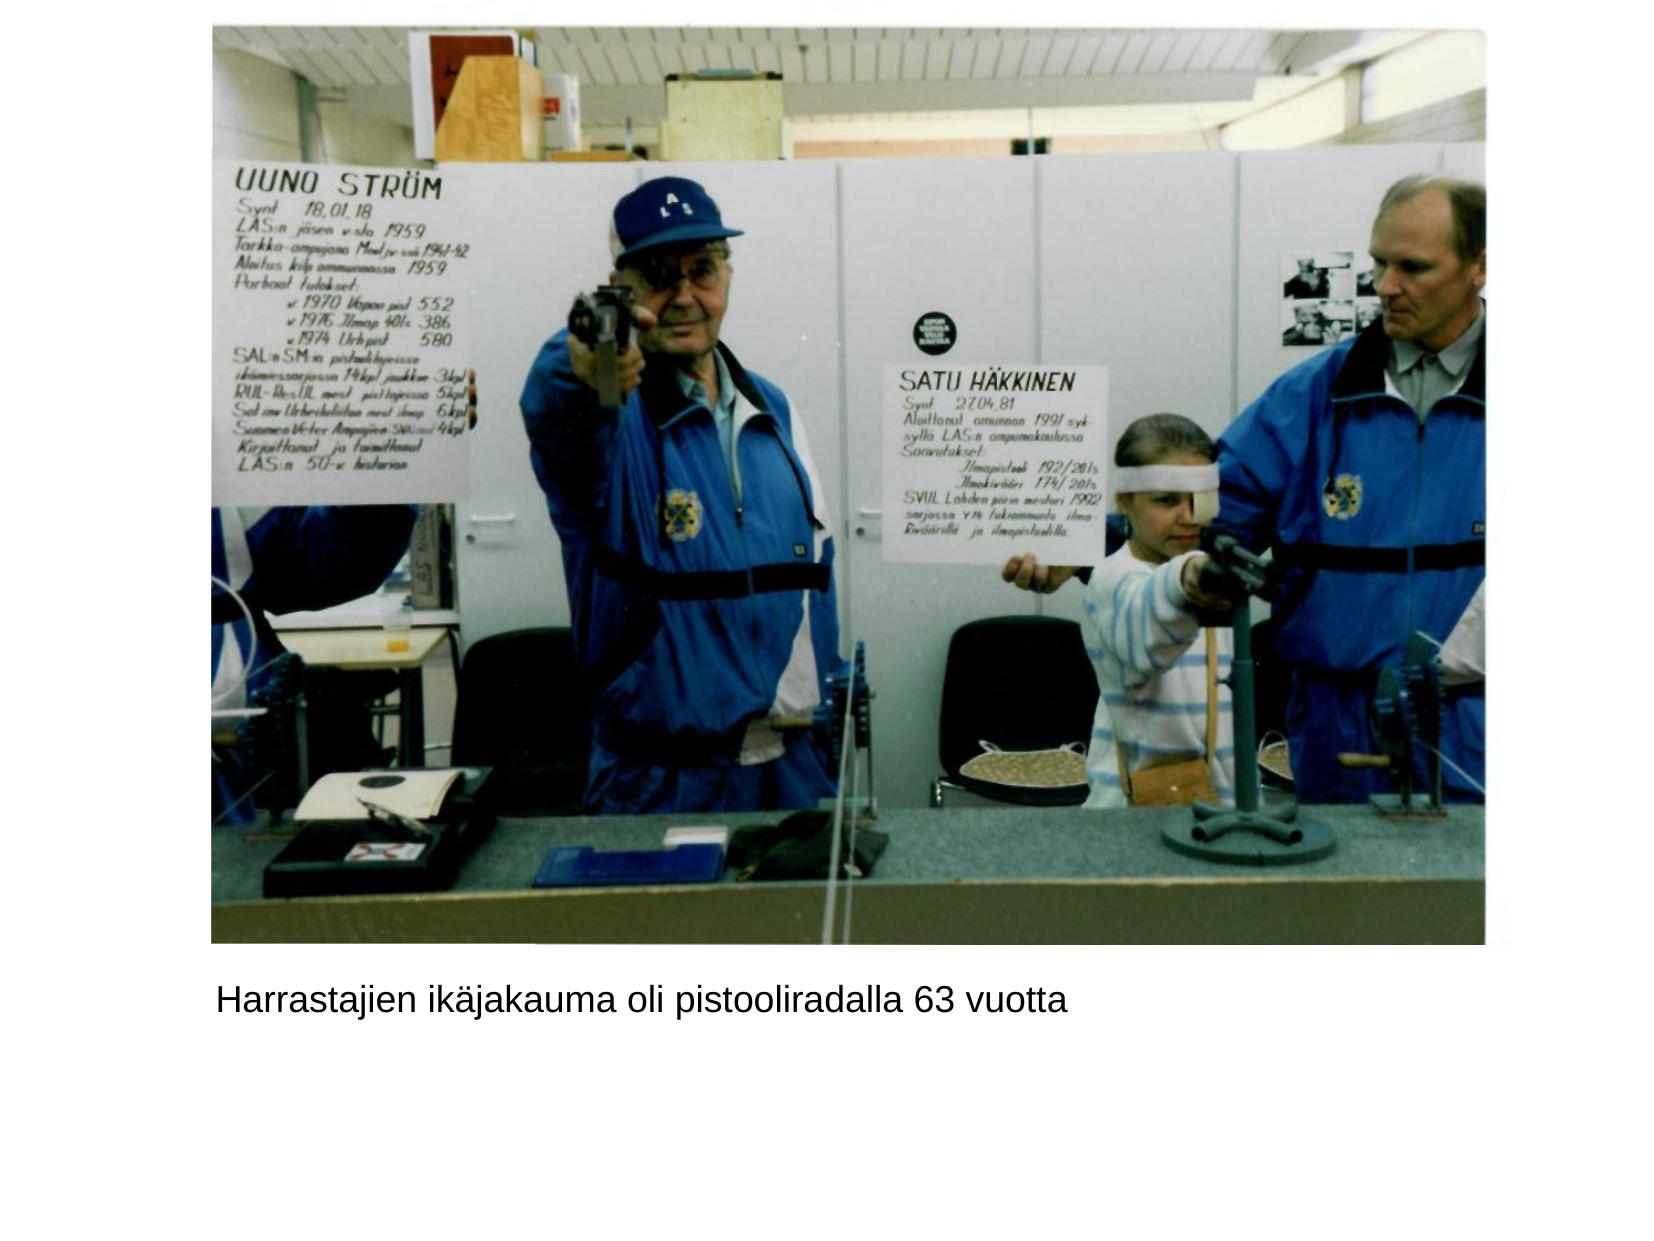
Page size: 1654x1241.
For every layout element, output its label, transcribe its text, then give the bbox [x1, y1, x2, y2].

text_box Harrastajien ikäjakauma oli pistooliradalla 63 vuotta [200, 970, 1312, 1028]
picture [210, 0, 1512, 945]
